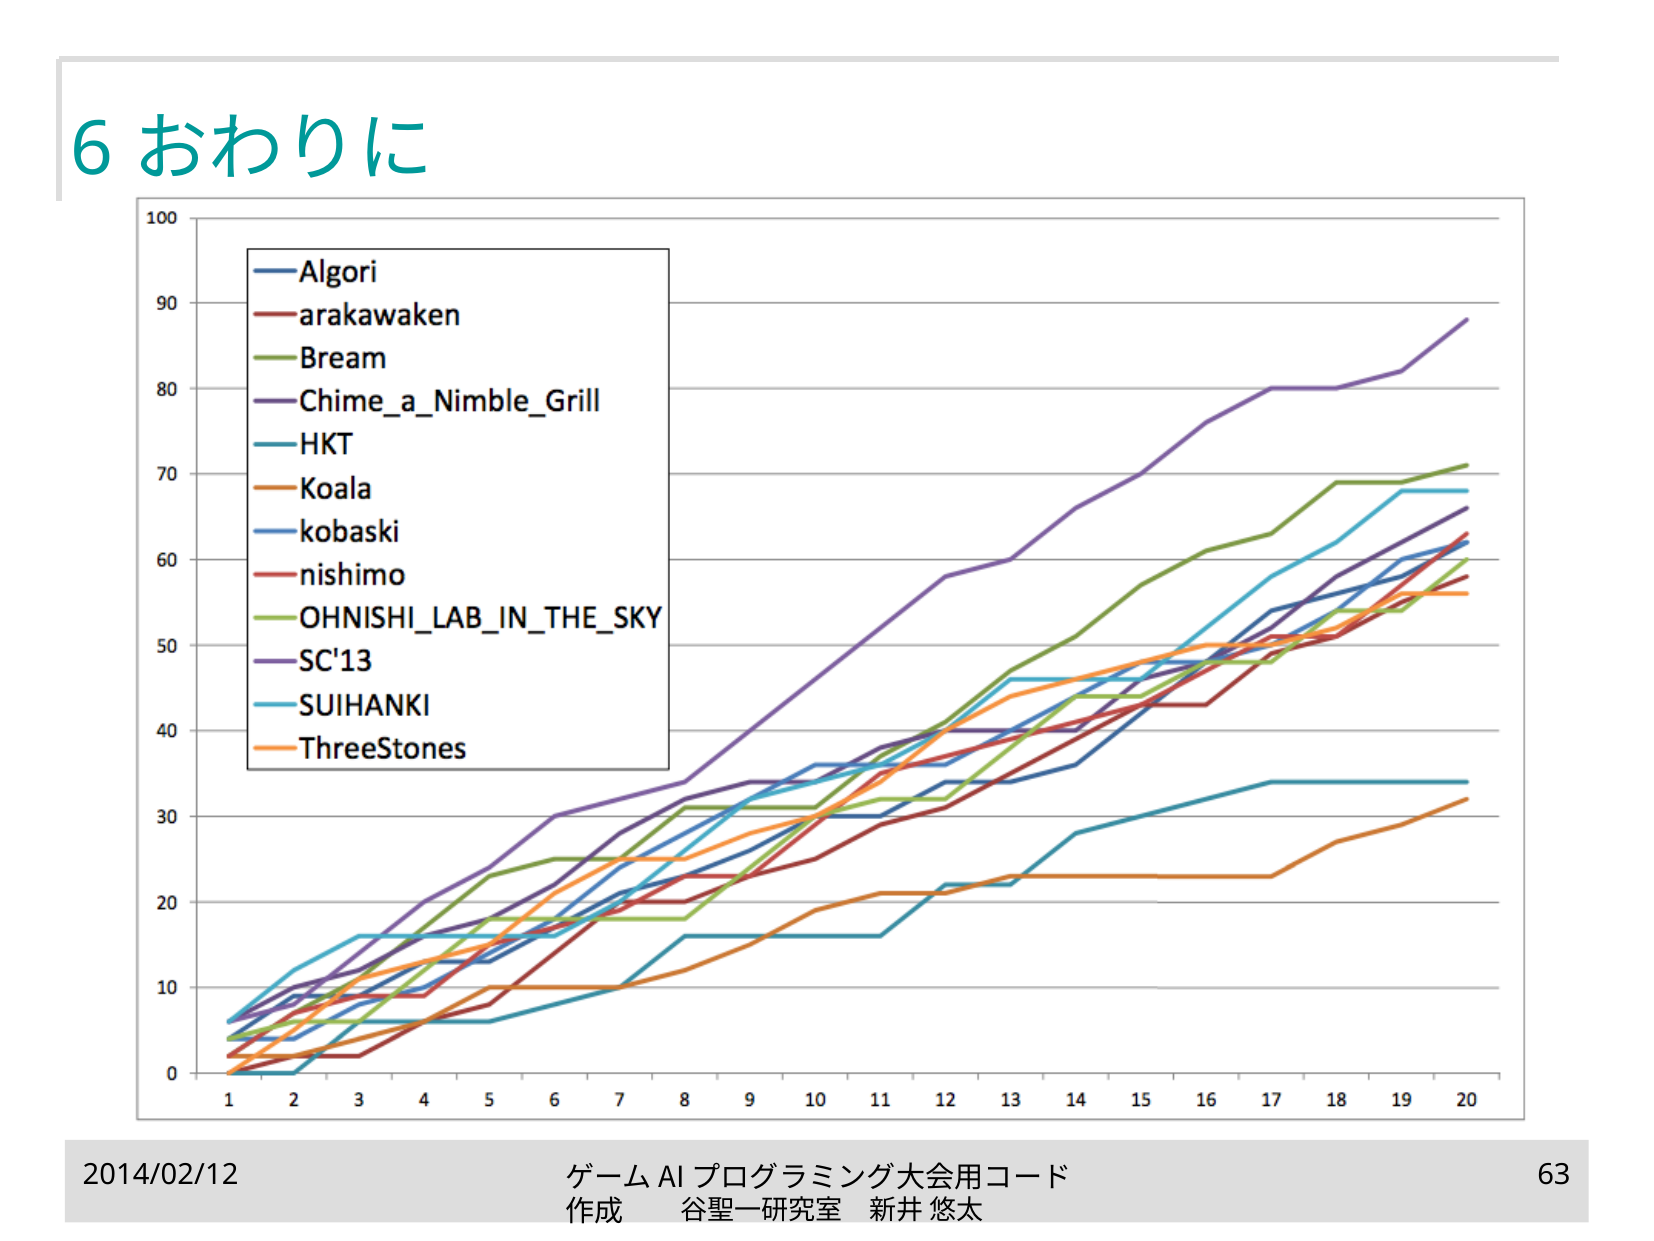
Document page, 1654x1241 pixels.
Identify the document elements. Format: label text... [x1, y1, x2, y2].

picture [127, 187, 1536, 1128]
title 6 おわりに [70, 104, 1560, 180]
